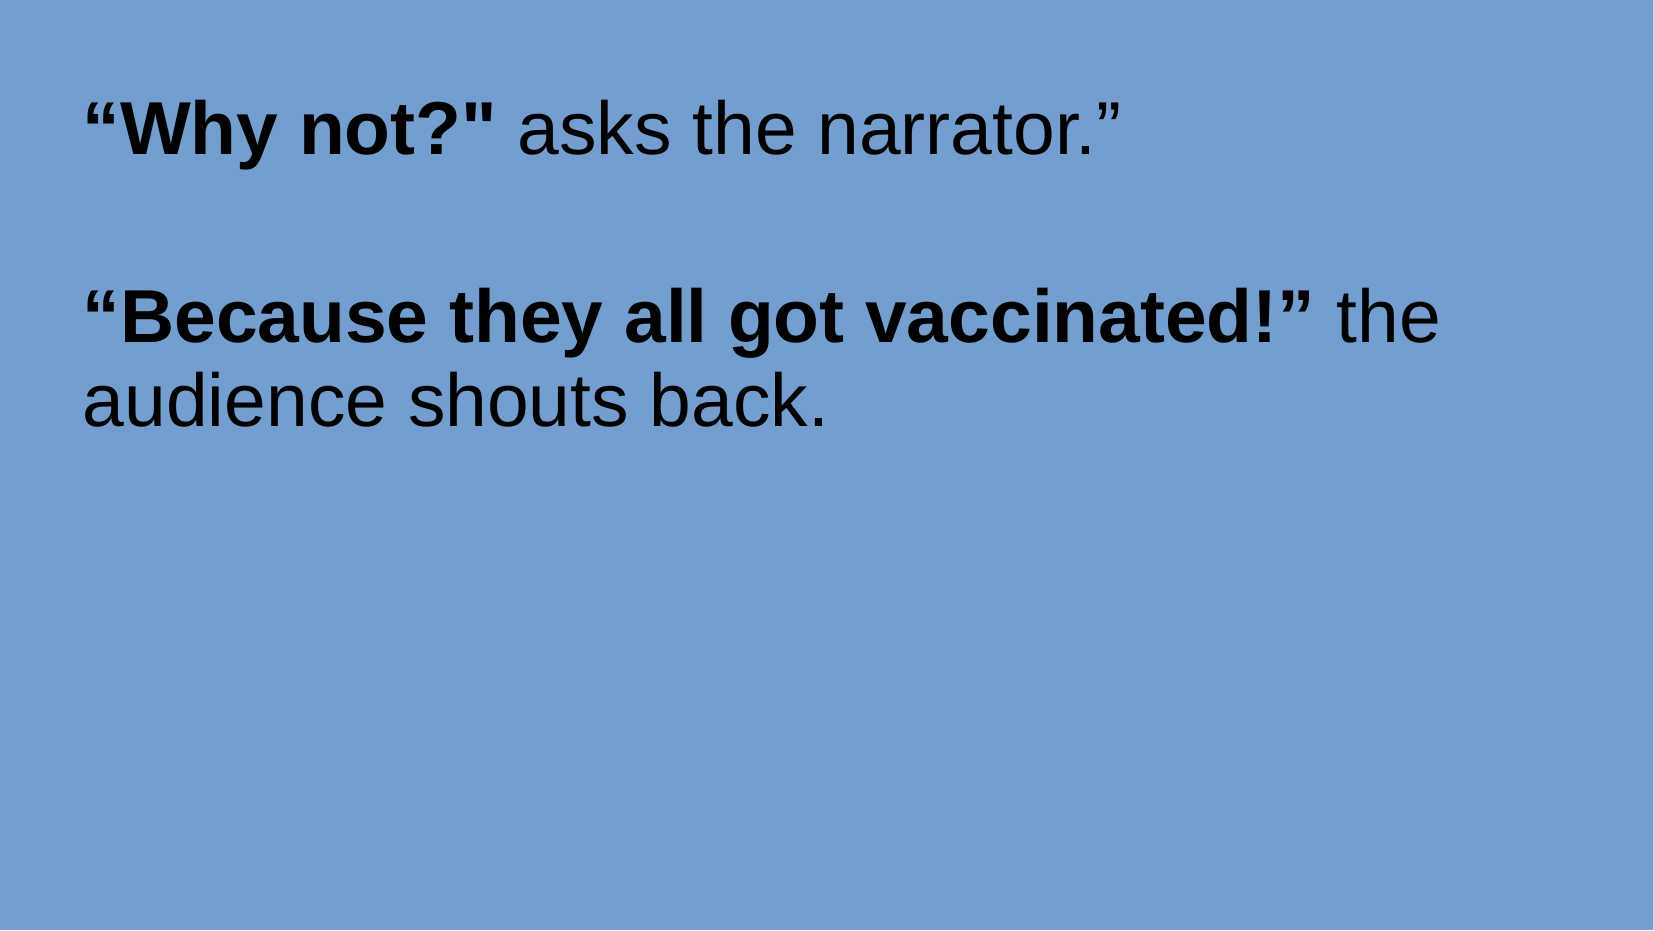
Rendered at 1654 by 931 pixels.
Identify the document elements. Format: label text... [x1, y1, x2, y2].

list “Why not?" asks the narrator.” “Because they all got vaccinated!” the audience shouts back. [82, 86, 1571, 863]
